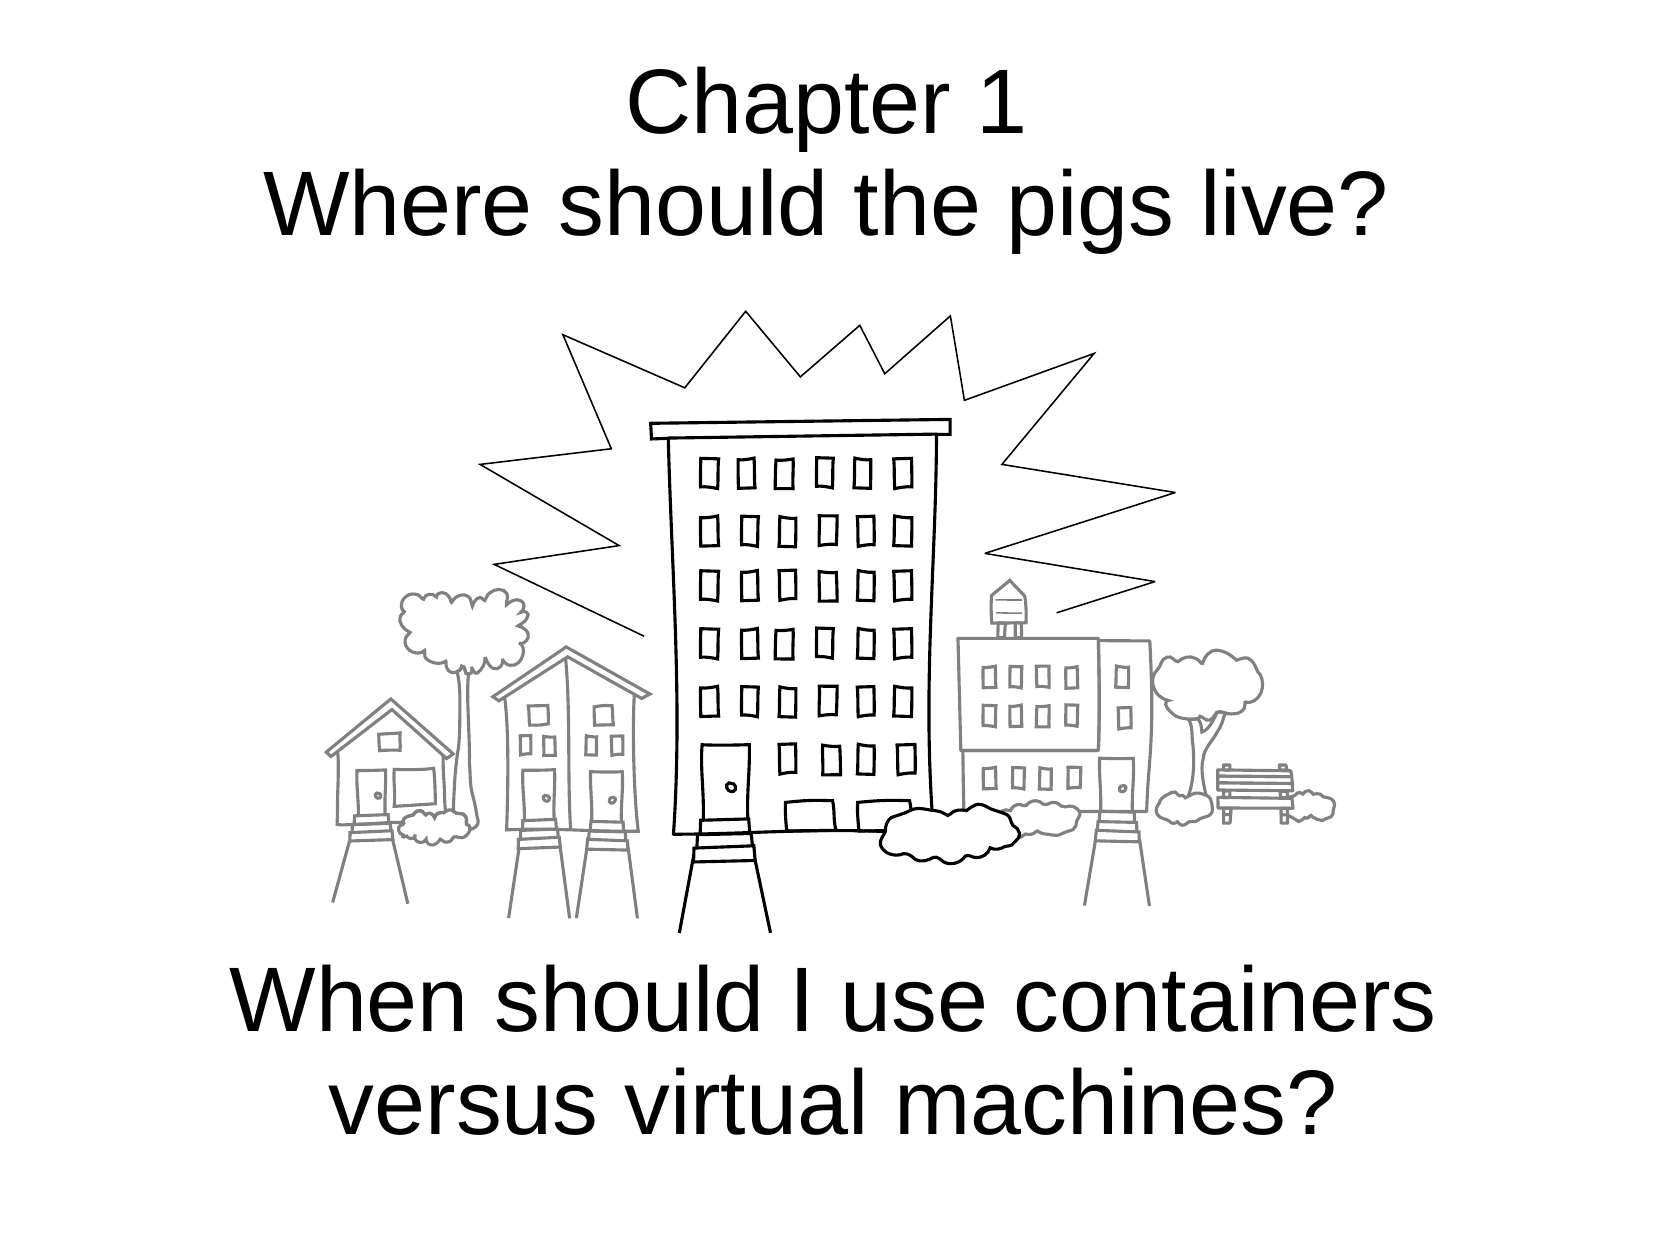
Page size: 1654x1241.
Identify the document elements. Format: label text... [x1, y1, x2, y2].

picture [323, 310, 1337, 934]
title When should I use containers versus virtual machines? [90, 947, 1579, 1156]
title Chapter 1 Where should the pigs live? [82, 49, 1571, 257]
